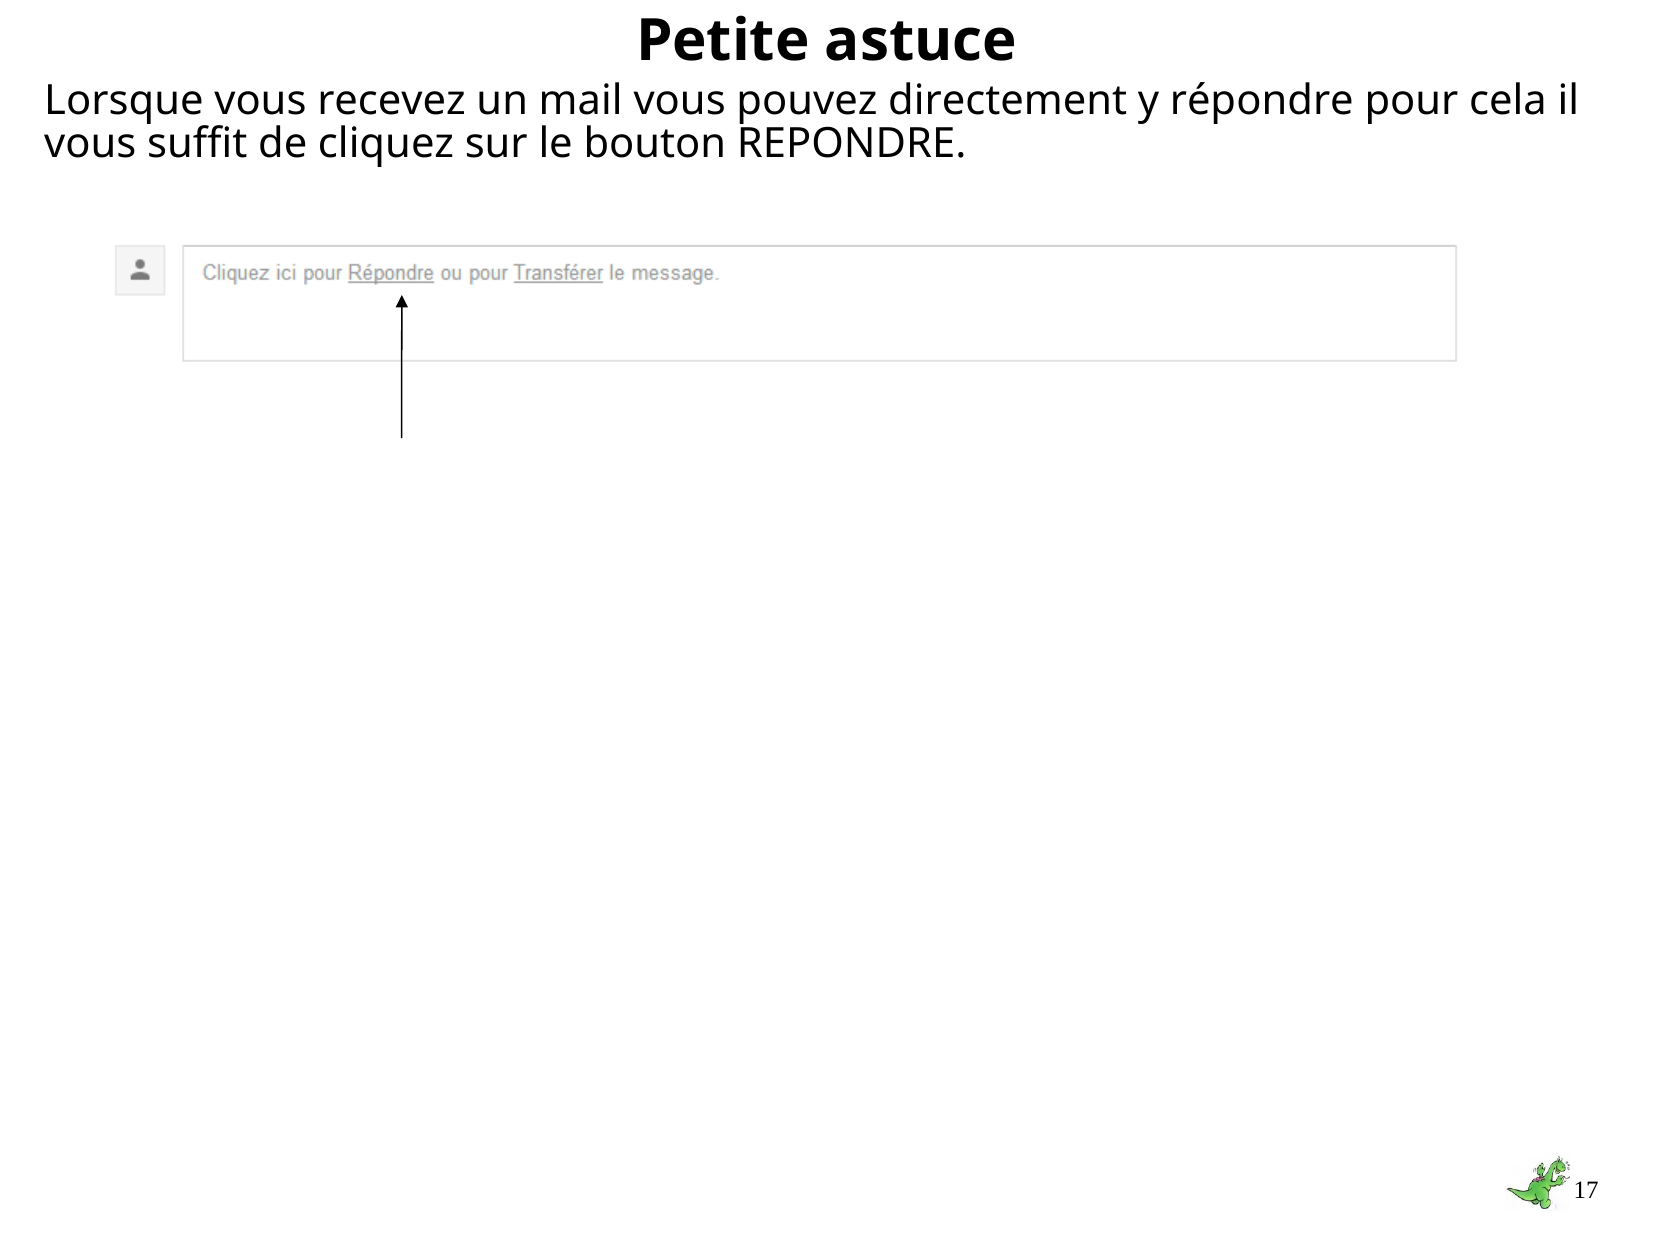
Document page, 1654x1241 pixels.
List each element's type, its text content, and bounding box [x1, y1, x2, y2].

picture [106, 236, 1465, 373]
text_box 17 [1558, 1169, 1614, 1213]
text_box Petite astuce Lorsque vous recevez un mail vous pouvez directement y répondre pour cela il vous suffit de cliquez sur le bouton REPONDRE. [29, 29, 1624, 221]
picture [1505, 1154, 1570, 1211]
